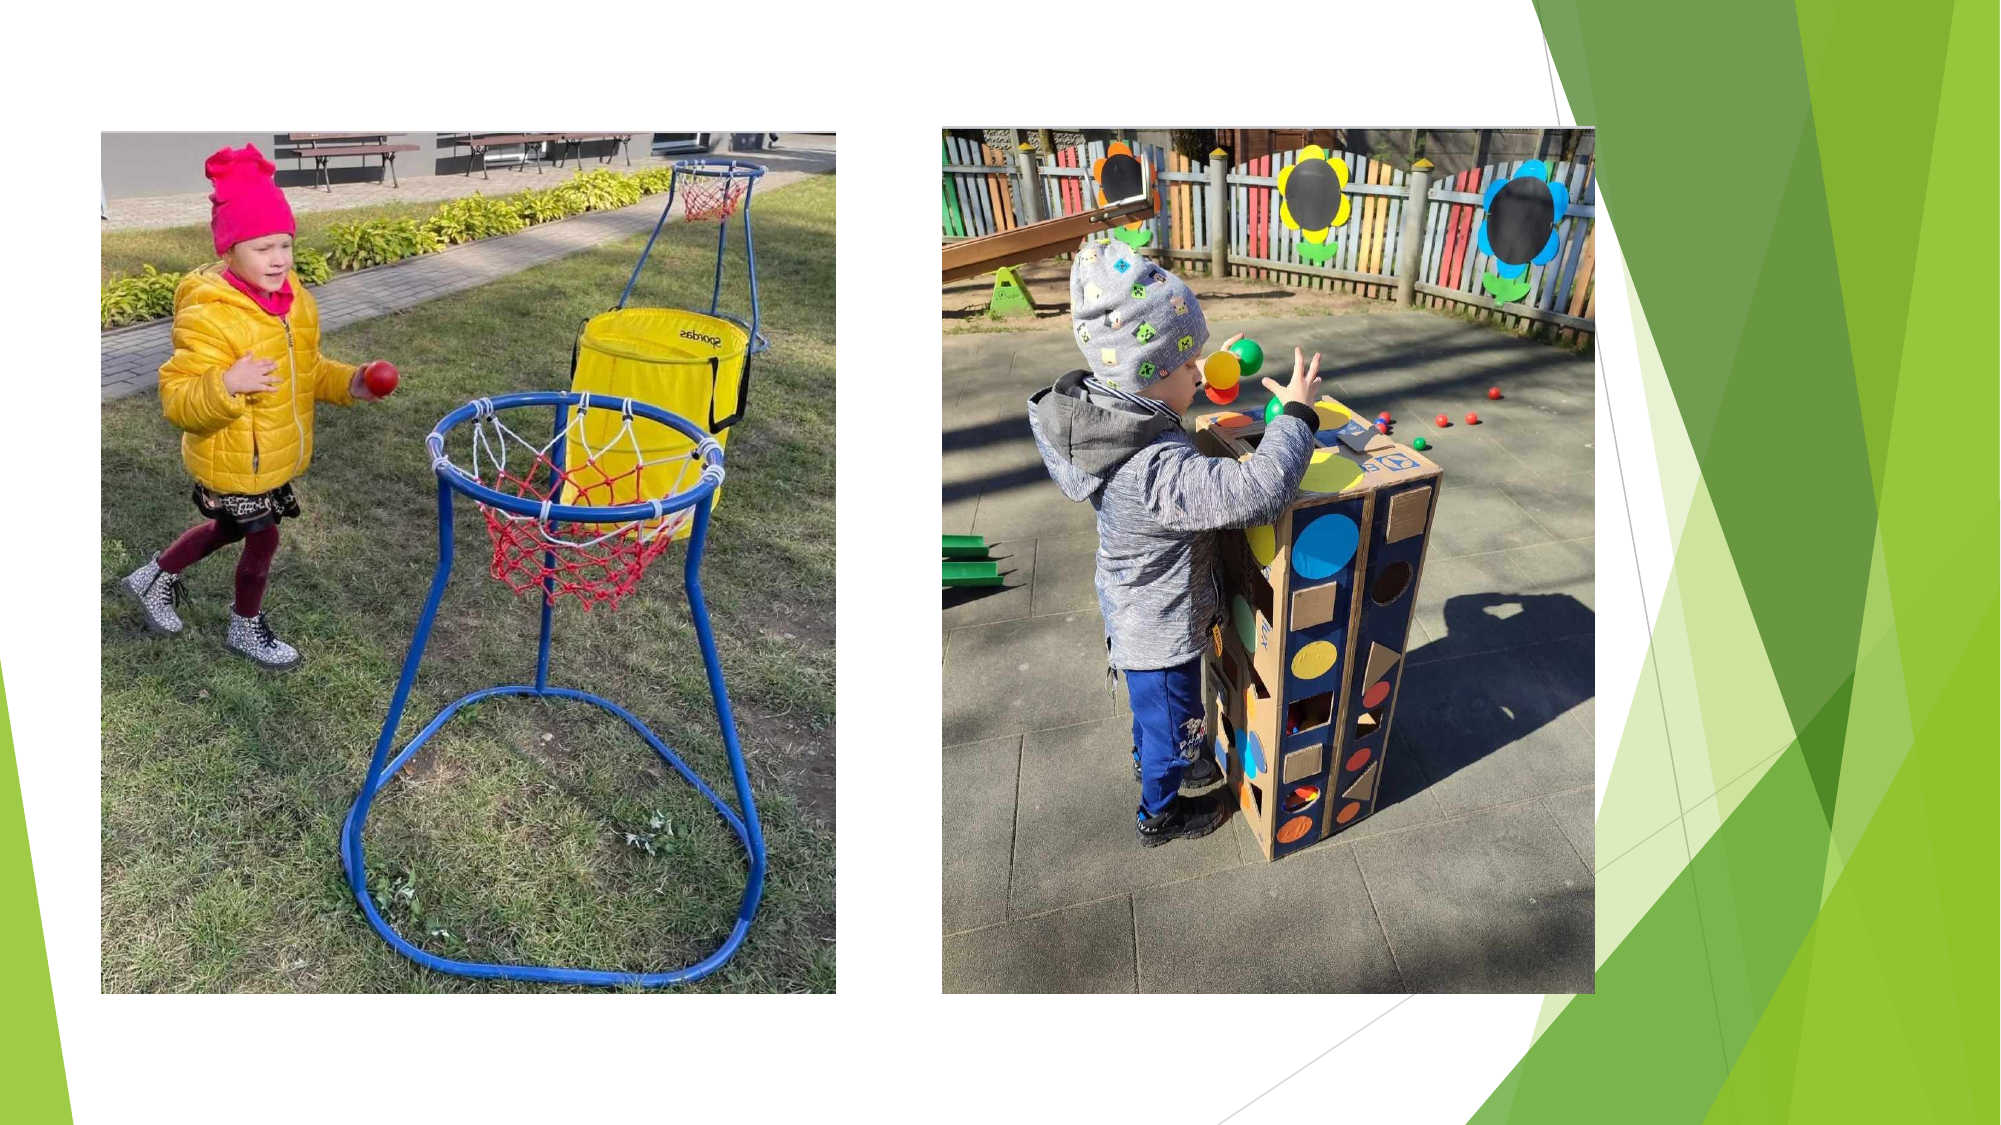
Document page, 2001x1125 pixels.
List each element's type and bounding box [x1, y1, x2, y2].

picture [942, 126, 1595, 994]
picture [101, 131, 836, 994]
